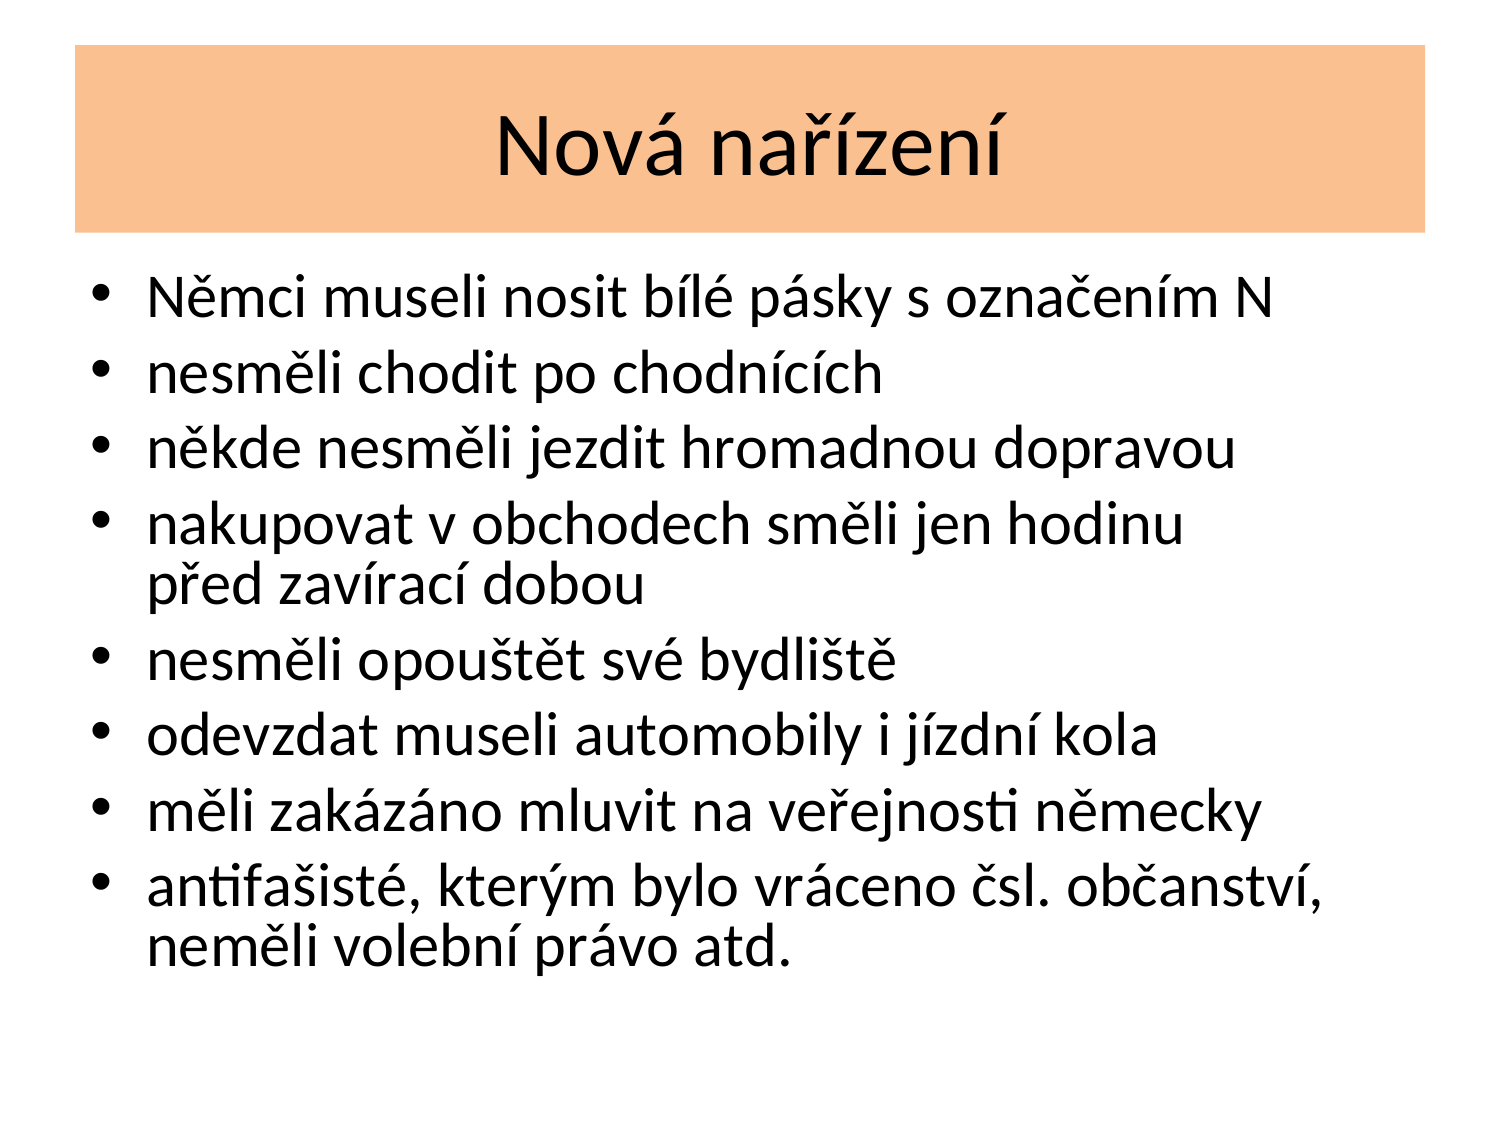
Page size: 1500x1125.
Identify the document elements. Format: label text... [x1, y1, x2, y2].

title Nová nařízení [75, 45, 1426, 233]
list Němci museli nosit bílé pásky s označením N nesměli chodit po chodnících někde nesměli jezdit hromadnou dopravou nakupovat v obchodech směli jen hodinu před zavírací dobou nesměli opouštět své bydliště odevzdat museli automobily i jízdní kola měli zakázáno mluvit na veřejnosti německy antifašisté, kterým bylo vráceno čsl. občanství, neměli volební právo atd. [75, 262, 1426, 1006]
